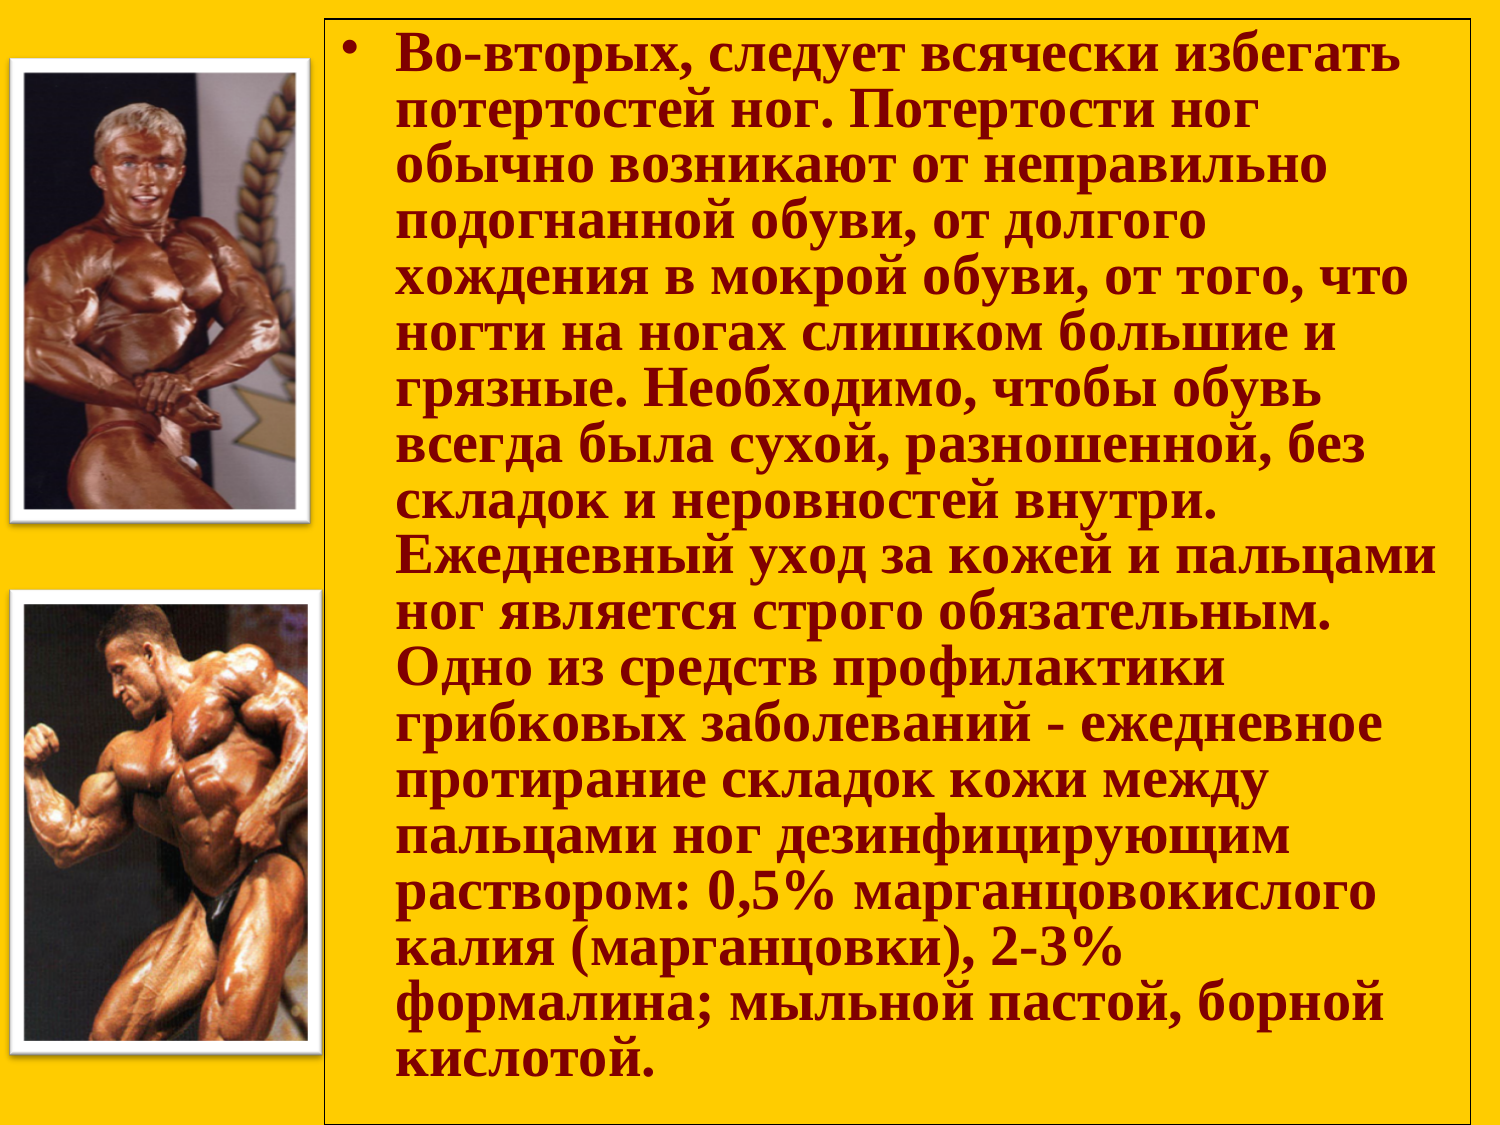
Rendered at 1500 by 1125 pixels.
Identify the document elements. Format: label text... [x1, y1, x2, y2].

list Во-вторых, следует всячески избегать потертостей ног. Потертости ног обычно возникают от неправильно подогнанной обуви, от долгого хождения в мокрой обуви, от того, что ногти на ногах слишком большие и грязные. Необходимо, чтобы обувь всегда была сухой, разношенной, без складок и неровностей внутри. Ежедневный уход за кожей и пальцами ног является строго обязательным. Одно из средств профилактики грибковых заболеваний - ежедневное протирание складок кожи между пальцами ног дезинфицирующим раствором: 0,5% марганцовокислого калия (марганцовки), 2-3% формалина; мыльной пастой, борной кислотой. [324, 19, 1471, 1125]
picture [0, 49, 321, 537]
picture [0, 581, 333, 1070]
